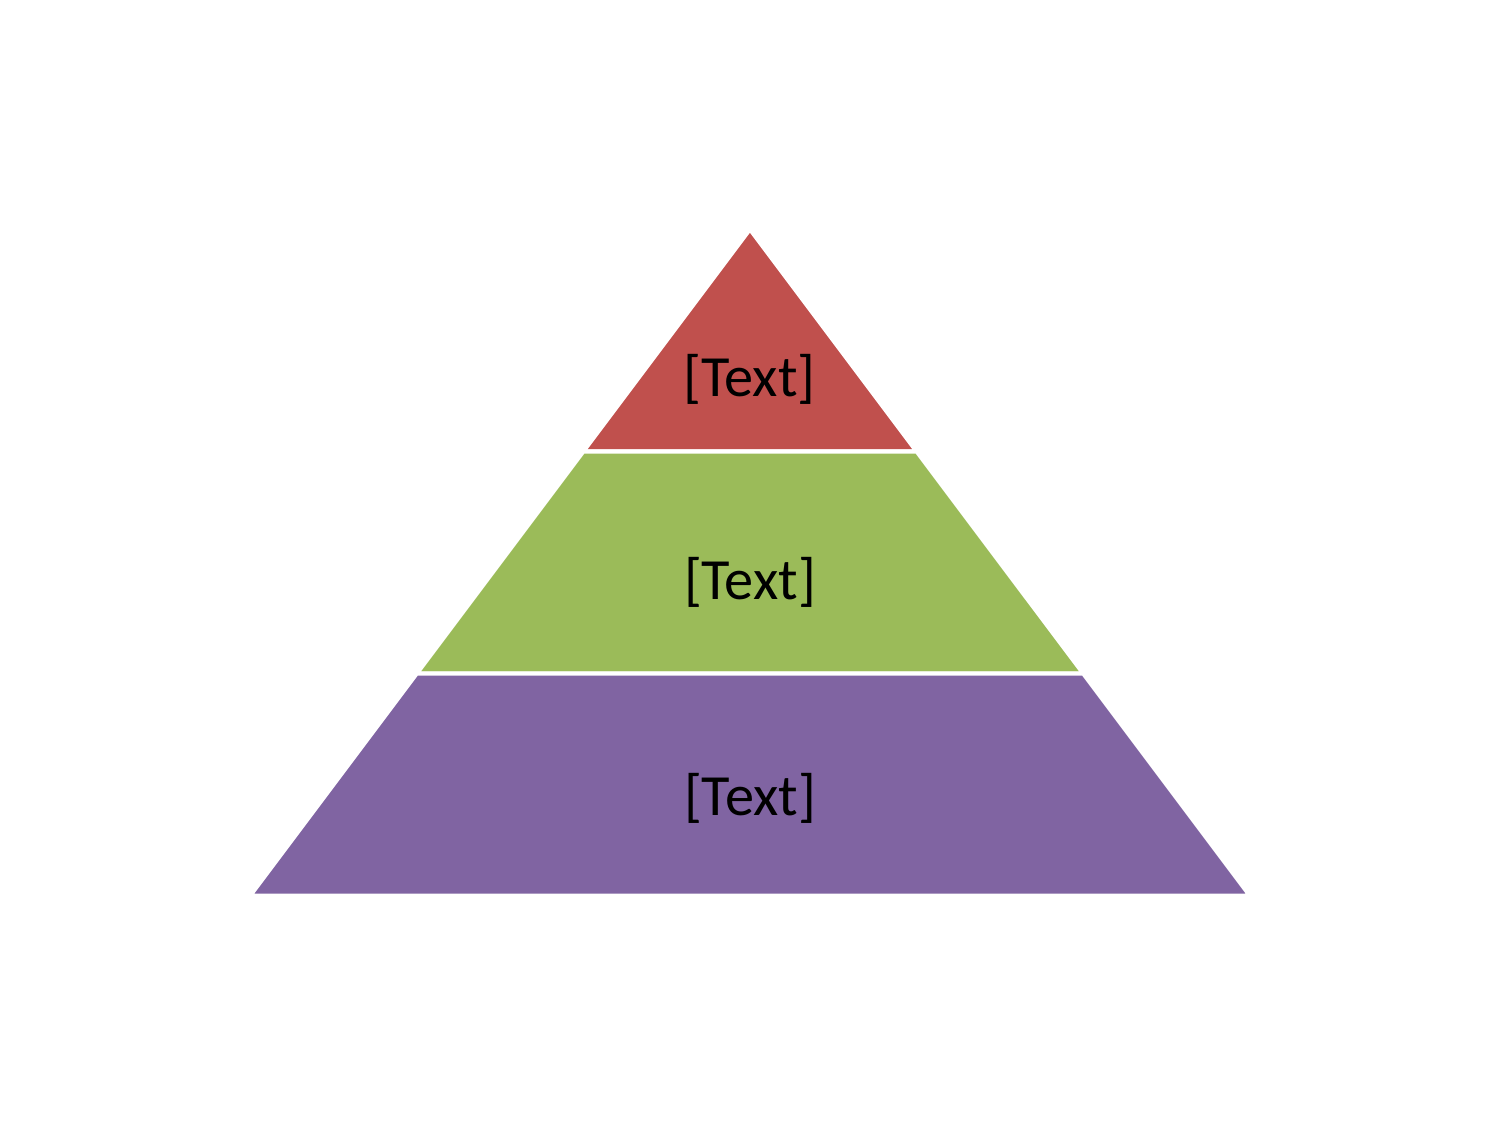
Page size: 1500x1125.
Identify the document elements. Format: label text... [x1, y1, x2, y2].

text_box [Text] [417, 451, 1083, 673]
text_box [Text] [583, 229, 917, 451]
text_box [Text] [249, 673, 1250, 896]
